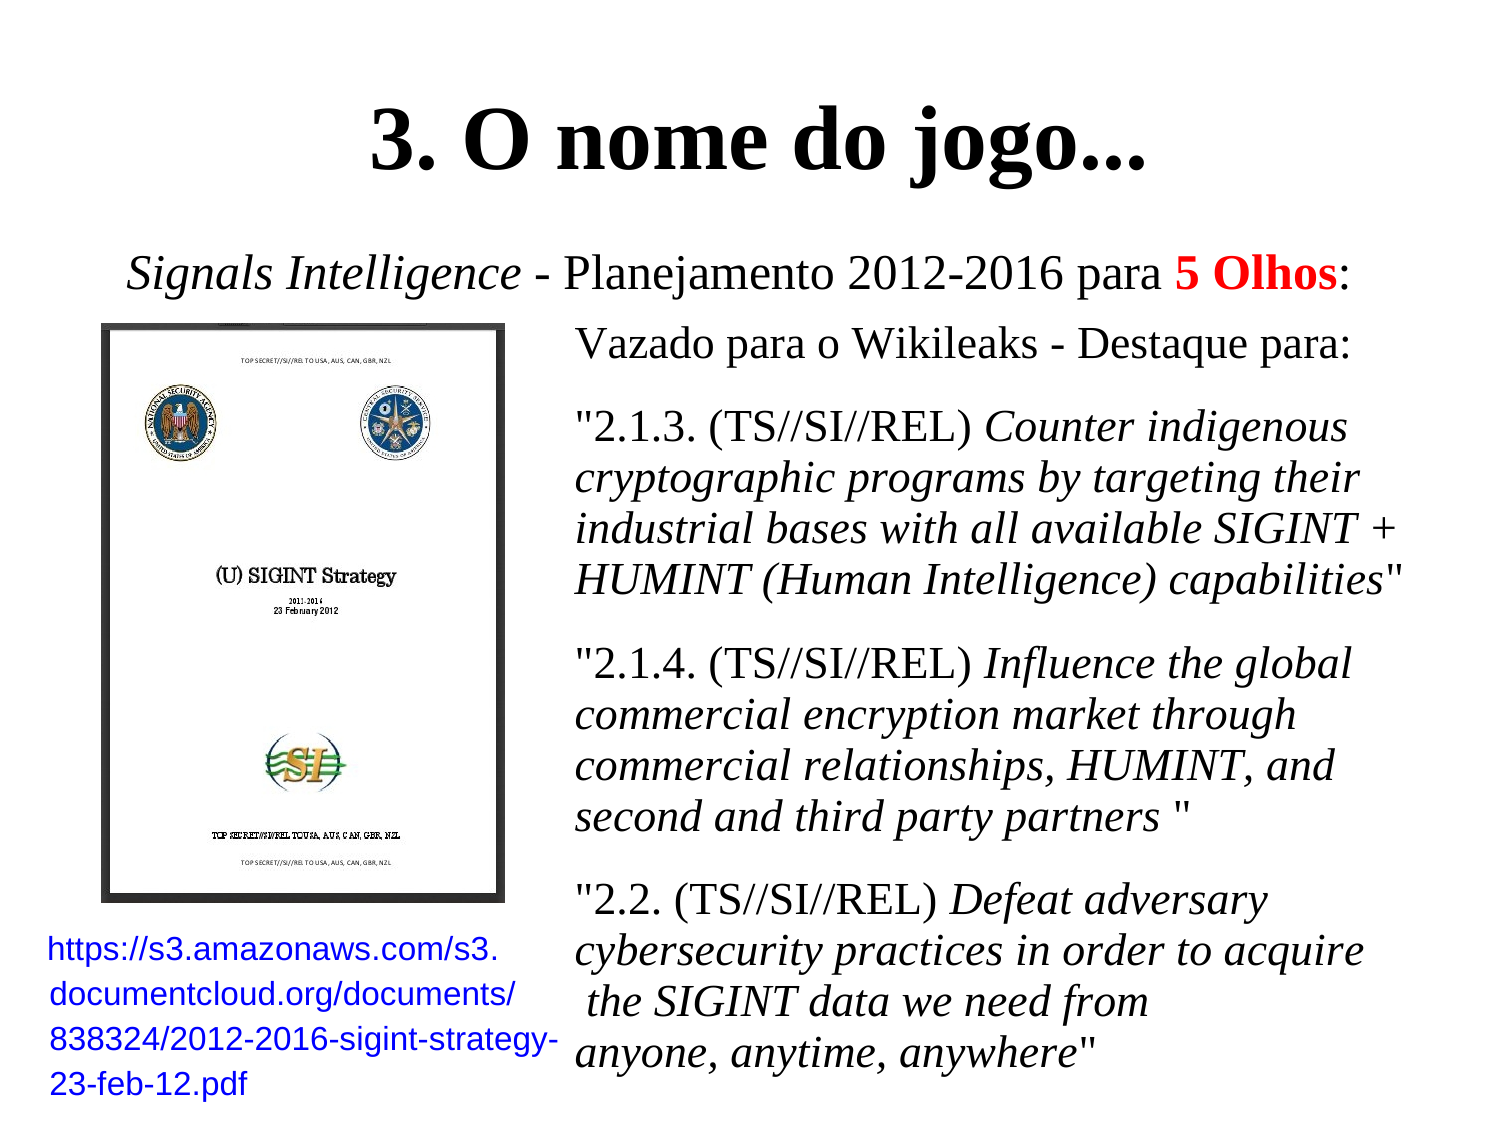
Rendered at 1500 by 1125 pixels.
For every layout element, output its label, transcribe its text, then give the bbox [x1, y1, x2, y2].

text_box Vazado para o Wikileaks - Destaque para: "2.1.3. (TS//SI//REL) Counter indigenous cryptographic programs by targeting their industrial bases with all available SIGINT + HUMINT (Human Intelligence) capabilities" "2.1.4. (TS//SI//REL) Influence the global commercial encryption market through commercial relationships, HUMINT, and second and third party partners " "2.2. (TS//SI//REL) Defeat adversary cybersecurity practices in order to acquire the SIGINT data we need from anyone, anytime, anywhere" [574, 317, 1413, 1078]
title 3. O nome do jogo... [81, 63, 1438, 214]
text_box Signals Intelligence - Planejamento 2012-2016 para 5 Olhos: [126, 234, 1365, 301]
text_box https://s3.amazonaws.com/s3. documentcloud.org/documents/ 838324/2012-2016-sigint-strategy- 23-feb-12.pdf [47, 922, 1116, 1103]
picture [101, 323, 505, 903]
